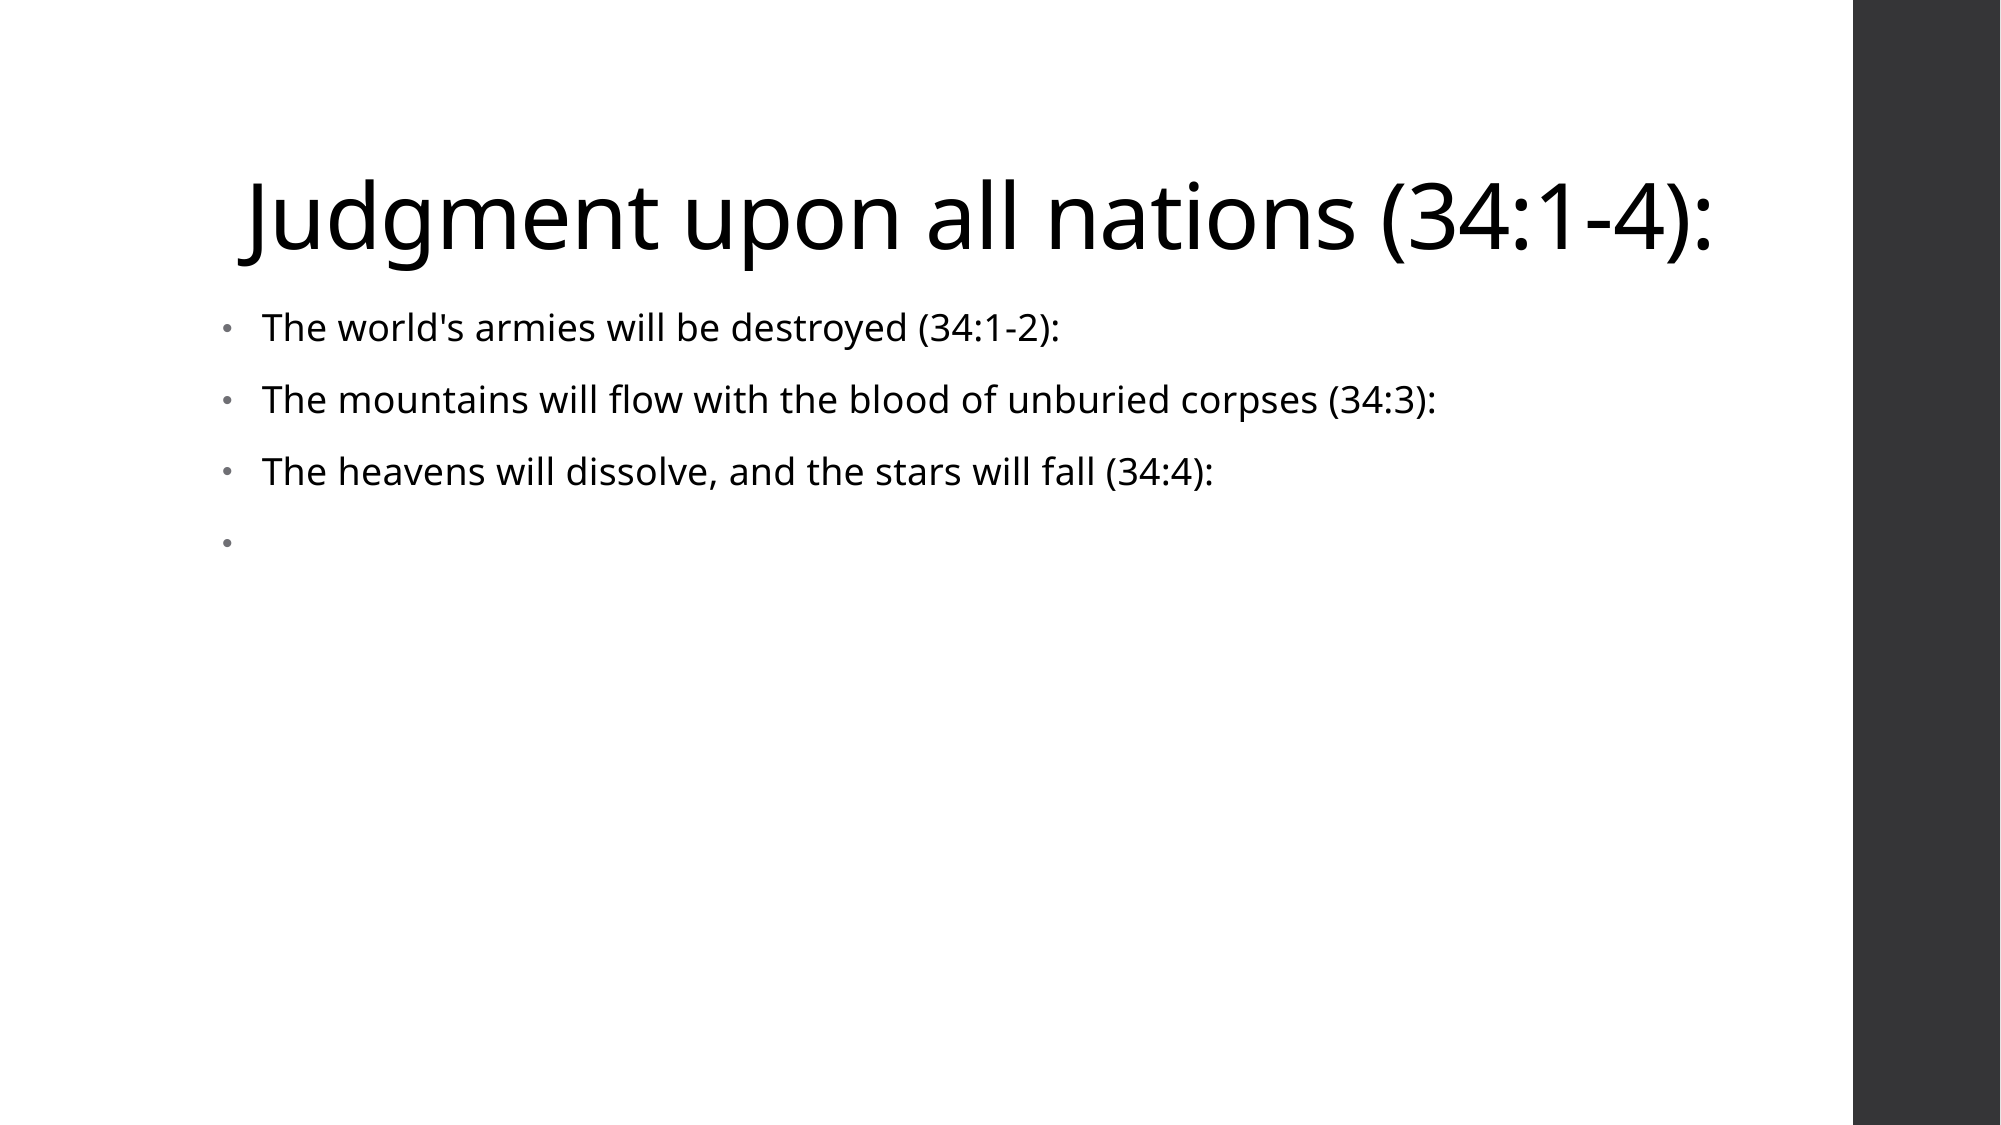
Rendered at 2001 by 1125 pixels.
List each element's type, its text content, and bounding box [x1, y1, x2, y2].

list The world's armies will be destroyed (34:1-2): The mountains will flow with the blood of unburied corpses (34:3): The heavens will dissolve, and the stars will fall (34:4): [206, 299, 1617, 1014]
title Judgment upon all nations (34:1-4): [206, 60, 1797, 278]
